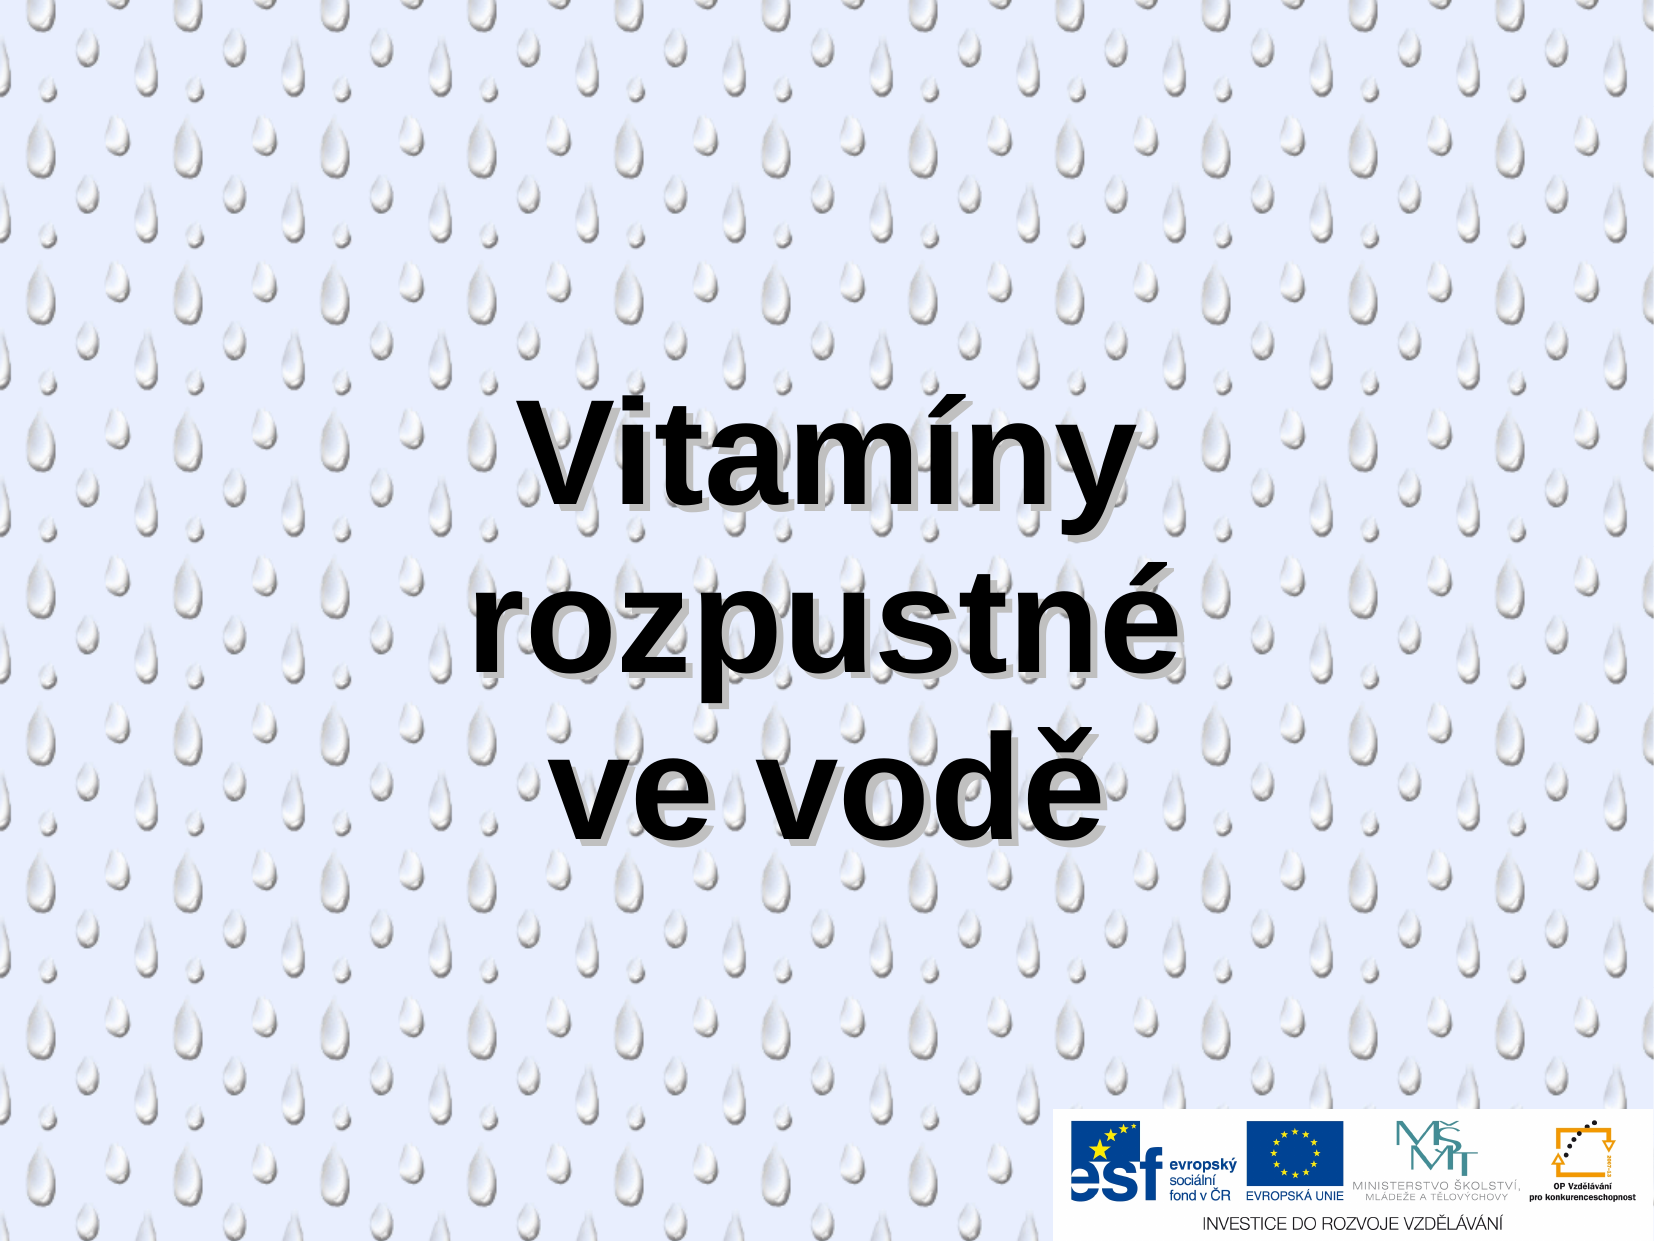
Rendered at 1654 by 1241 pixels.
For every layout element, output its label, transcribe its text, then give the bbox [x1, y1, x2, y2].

picture [0, 0, 1654, 1241]
subtitle Vitamíny rozpustné ve vodě [82, 210, 1571, 1030]
